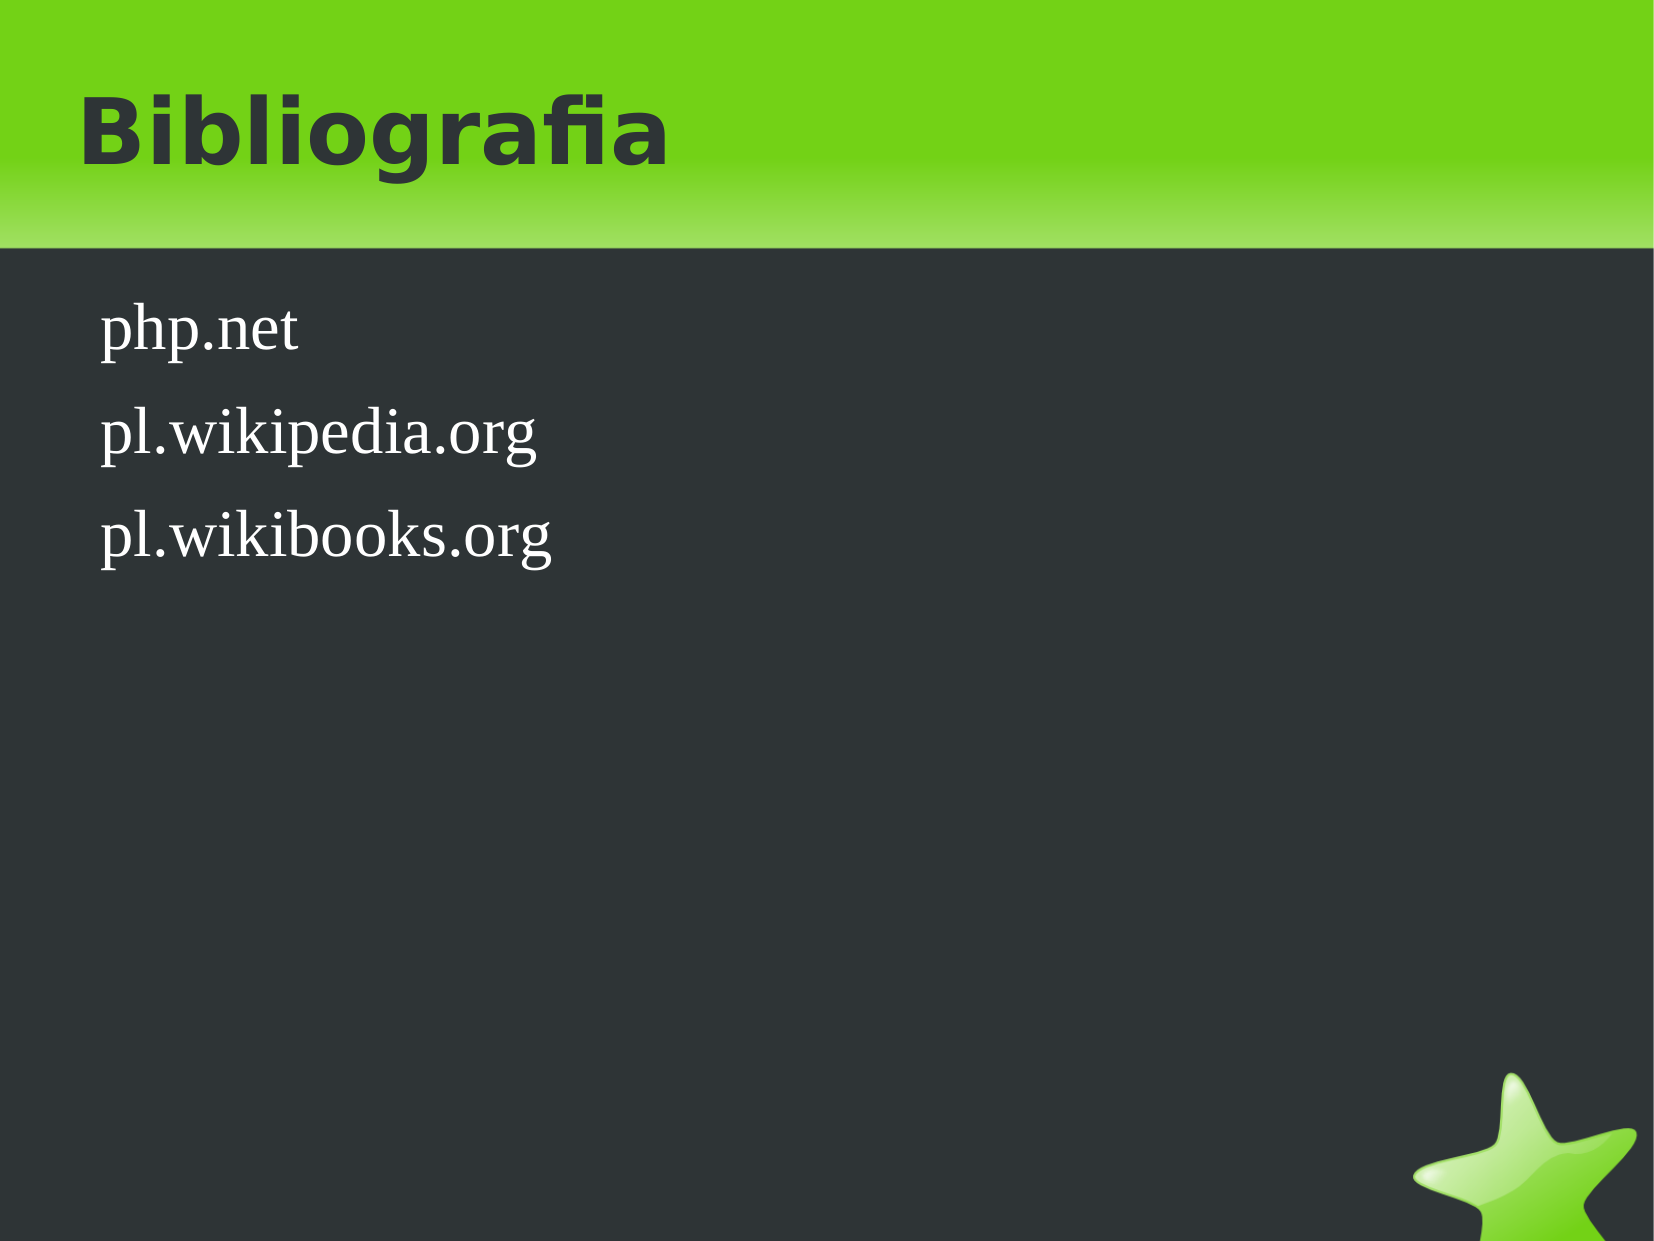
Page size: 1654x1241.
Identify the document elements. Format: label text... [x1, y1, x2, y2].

picture [0, 0, 1654, 1241]
list php.net pl.wikipedia.org pl.wikibooks.org [82, 290, 1571, 1094]
title Bibliografia [76, 36, 1565, 229]
